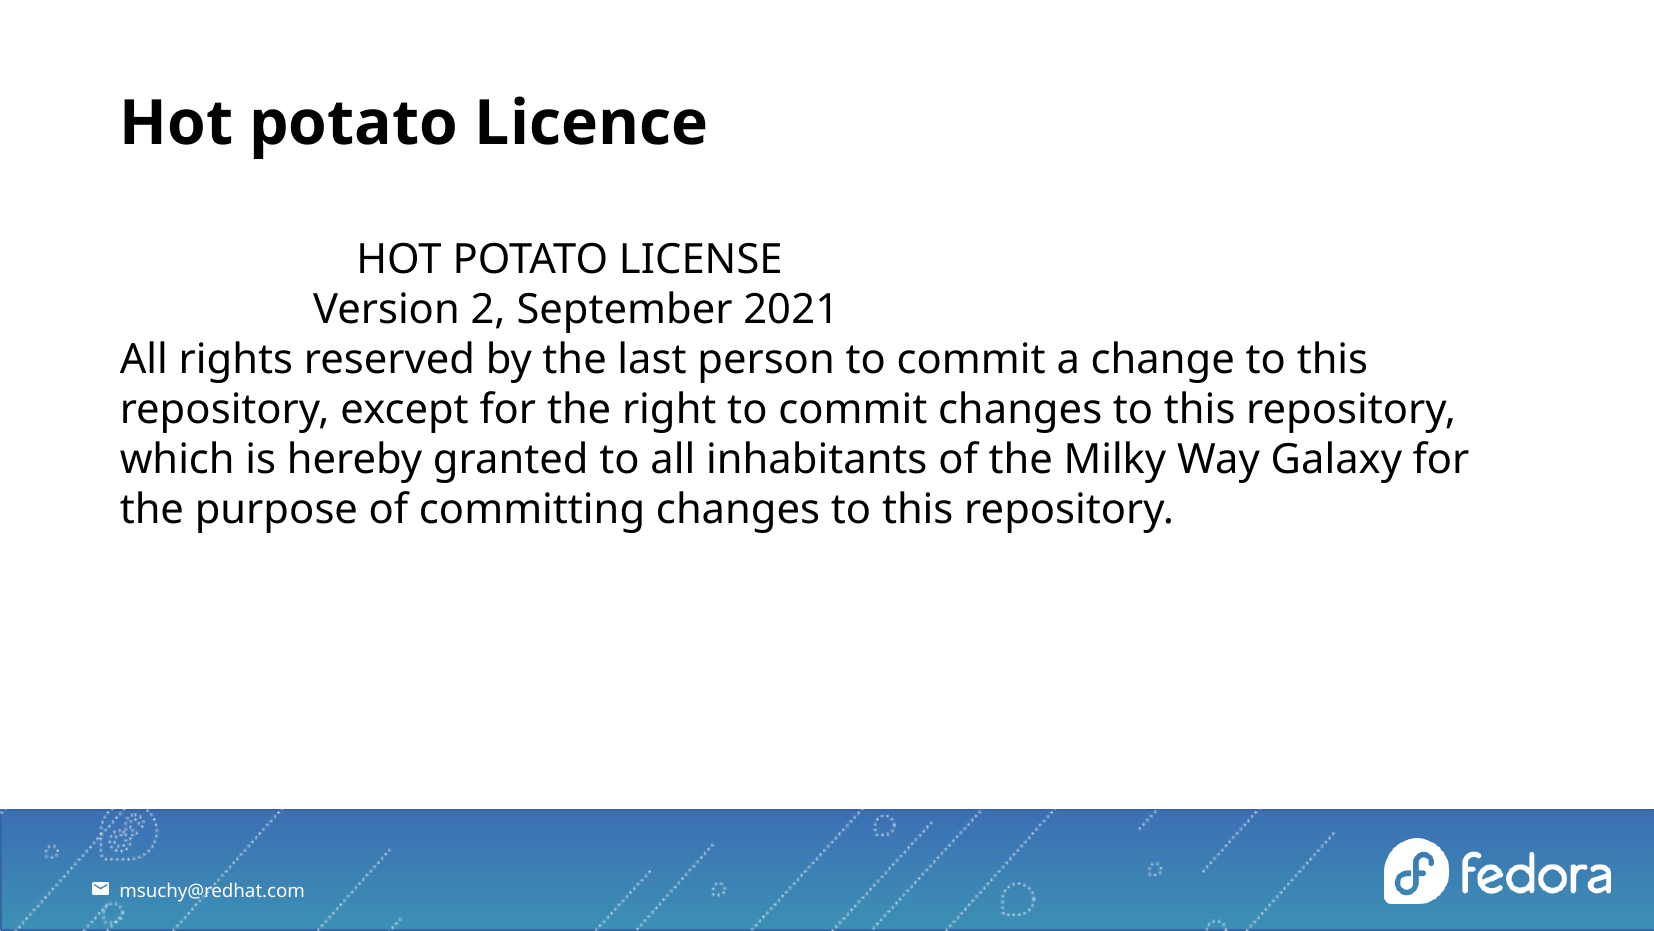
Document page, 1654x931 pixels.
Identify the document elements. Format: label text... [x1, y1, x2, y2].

text_box Hot potato Licence HOT POTATO LICENSE Version 2, September 2021 All rights reserved by the last person to commit a change to this repository, except for the right to commit changes to this repository, which is hereby granted to all inhabitants of the Milky Way Galaxy for the purpose of committing changes to this repository. [104, 75, 1620, 792]
picture [1384, 838, 1611, 904]
picture [0, 484, 1374, 931]
